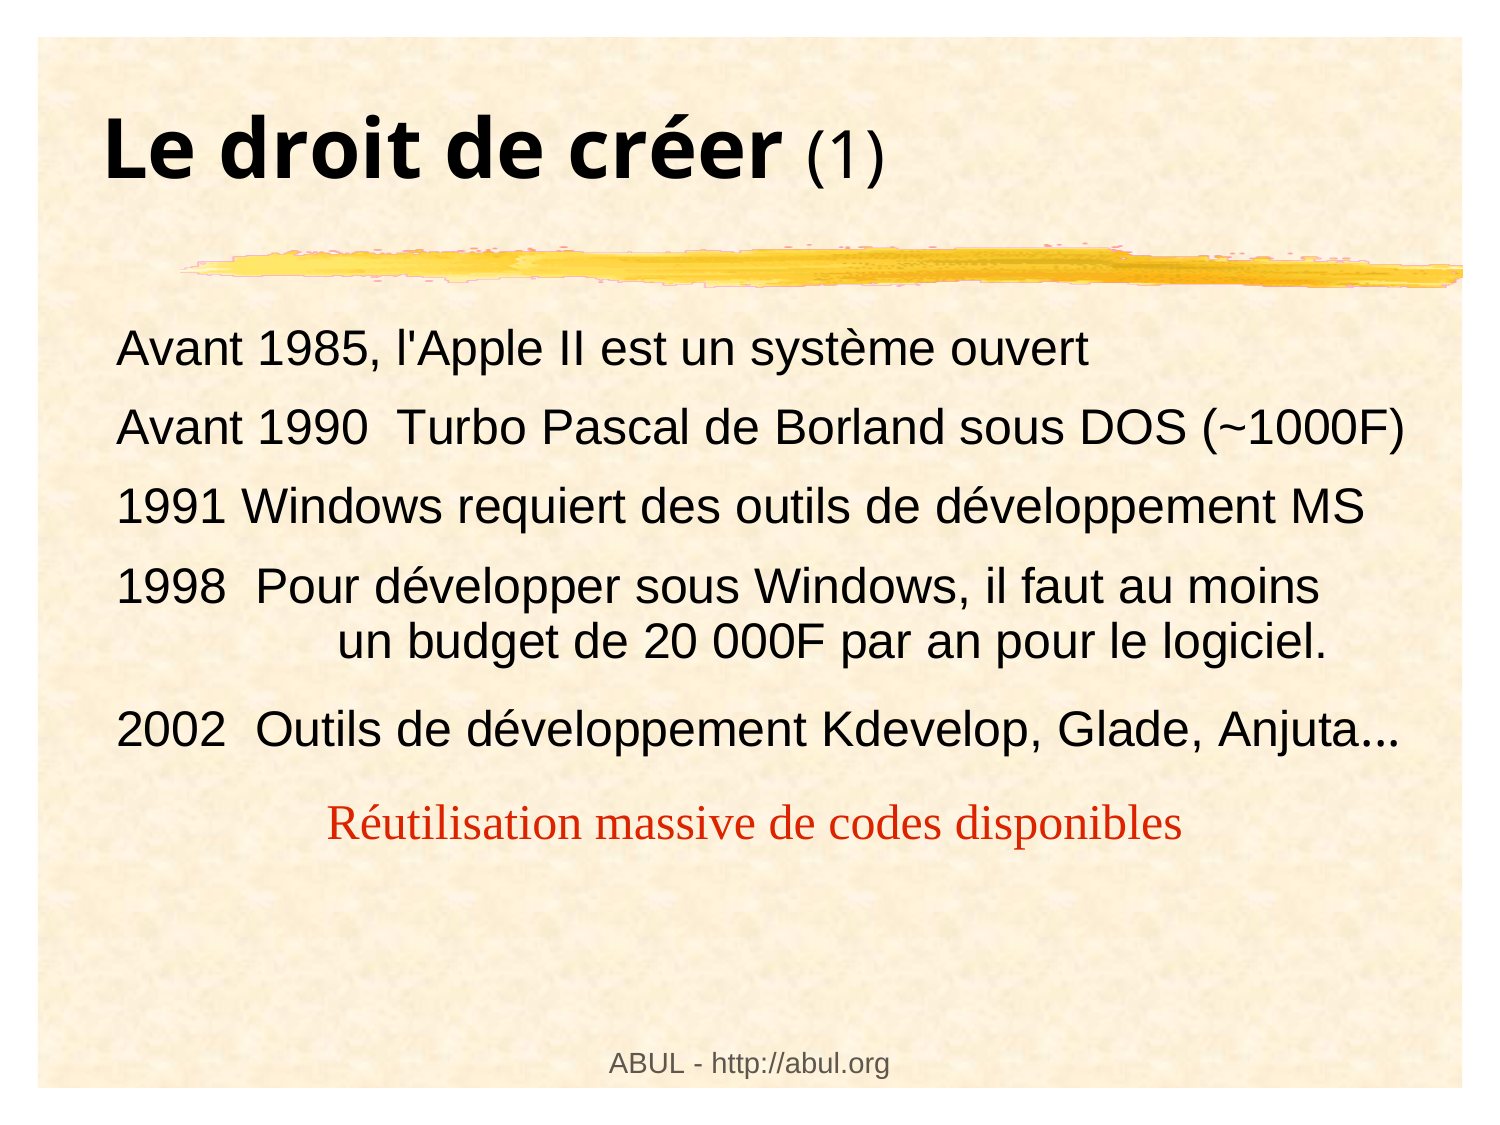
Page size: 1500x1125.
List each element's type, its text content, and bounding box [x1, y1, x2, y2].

picture [37, 37, 1463, 1088]
text_box Avant 1985, l'Apple II est un système ouvert Avant 1990 Turbo Pascal de Borland sous DOS (~1000F) 1991 Windows requiert des outils de développement MS 1998 Pour développer sous Windows, il faut au moins un budget de 20 000F par an pour le logiciel. 2002 Outils de développement Kdevelop, Glade, Anjuta... Réutilisation massive de codes disponibles [102, 319, 1451, 1001]
title Le droit de créer (1) [101, 39, 1312, 253]
